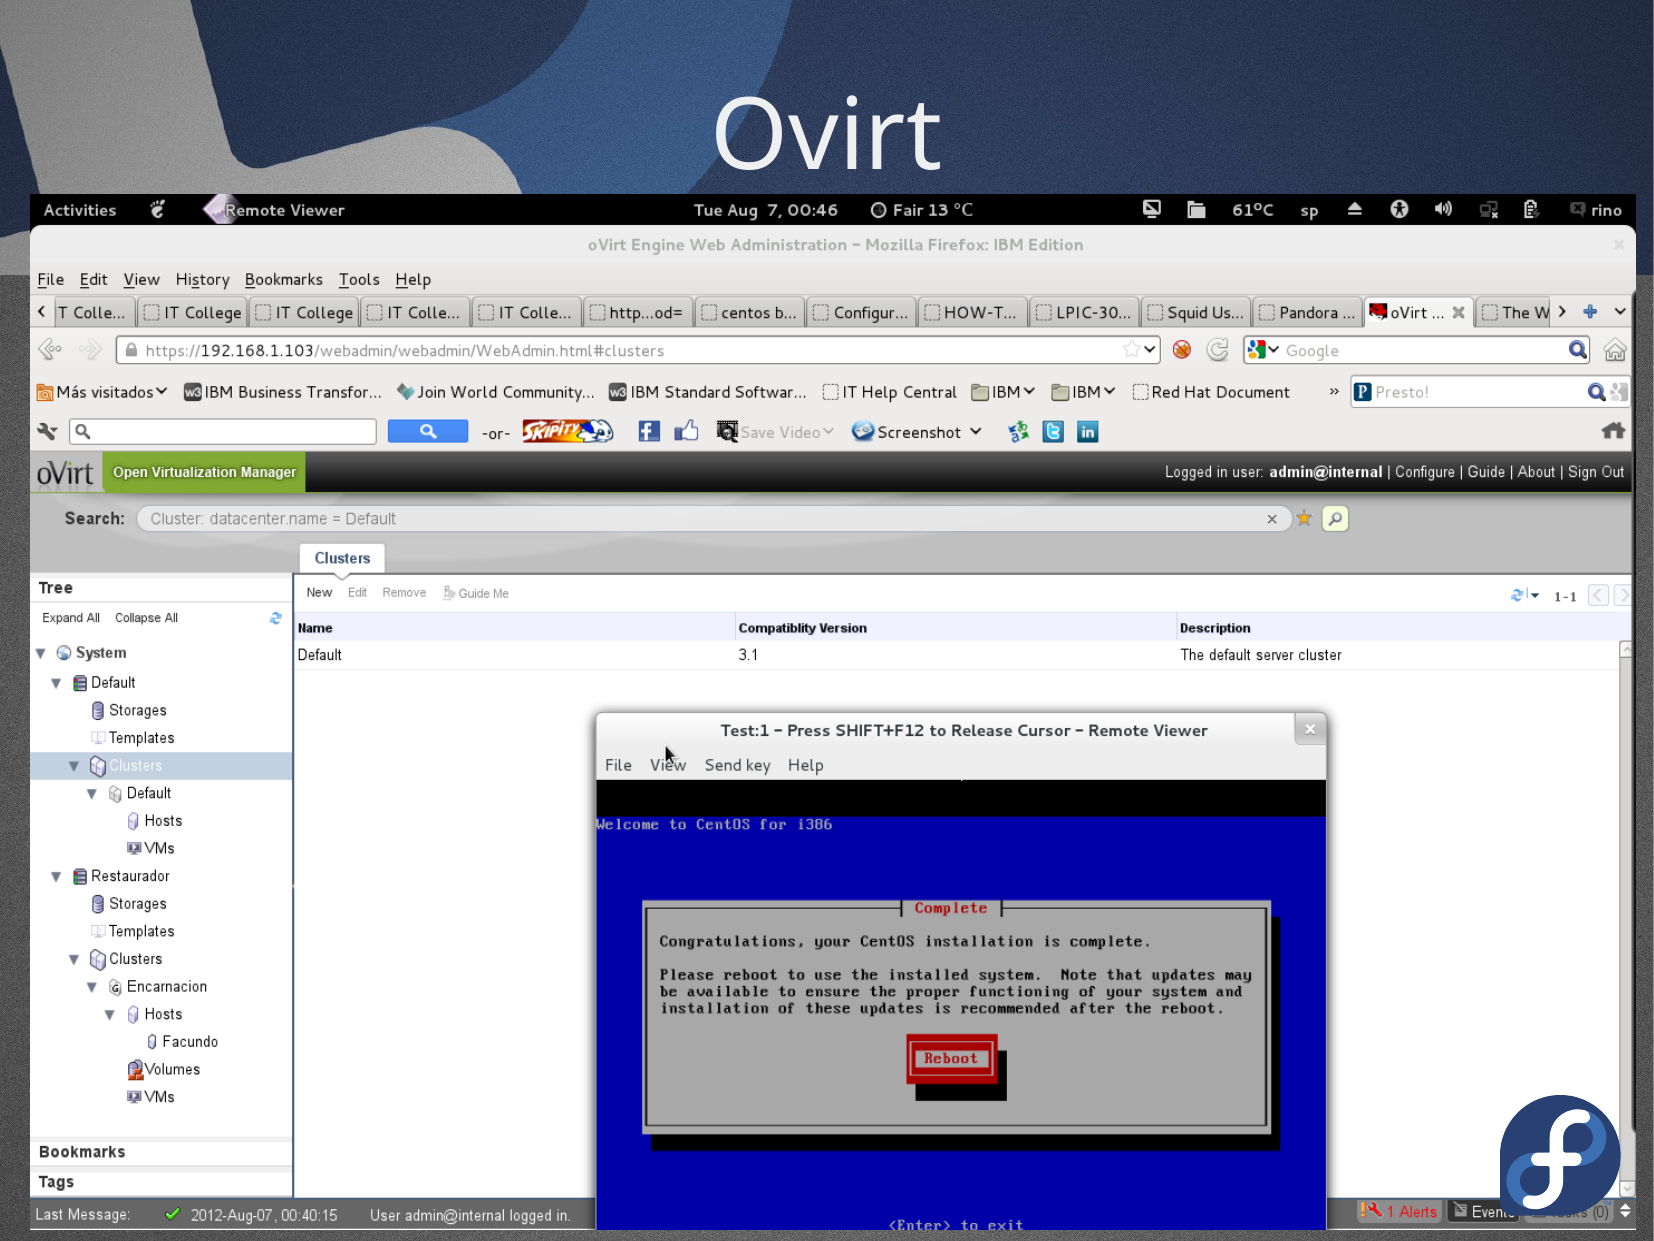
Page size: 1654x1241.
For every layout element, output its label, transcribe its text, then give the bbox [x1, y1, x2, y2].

text_box Ovirt [88, 29, 1565, 194]
picture [0, 0, 1654, 1241]
